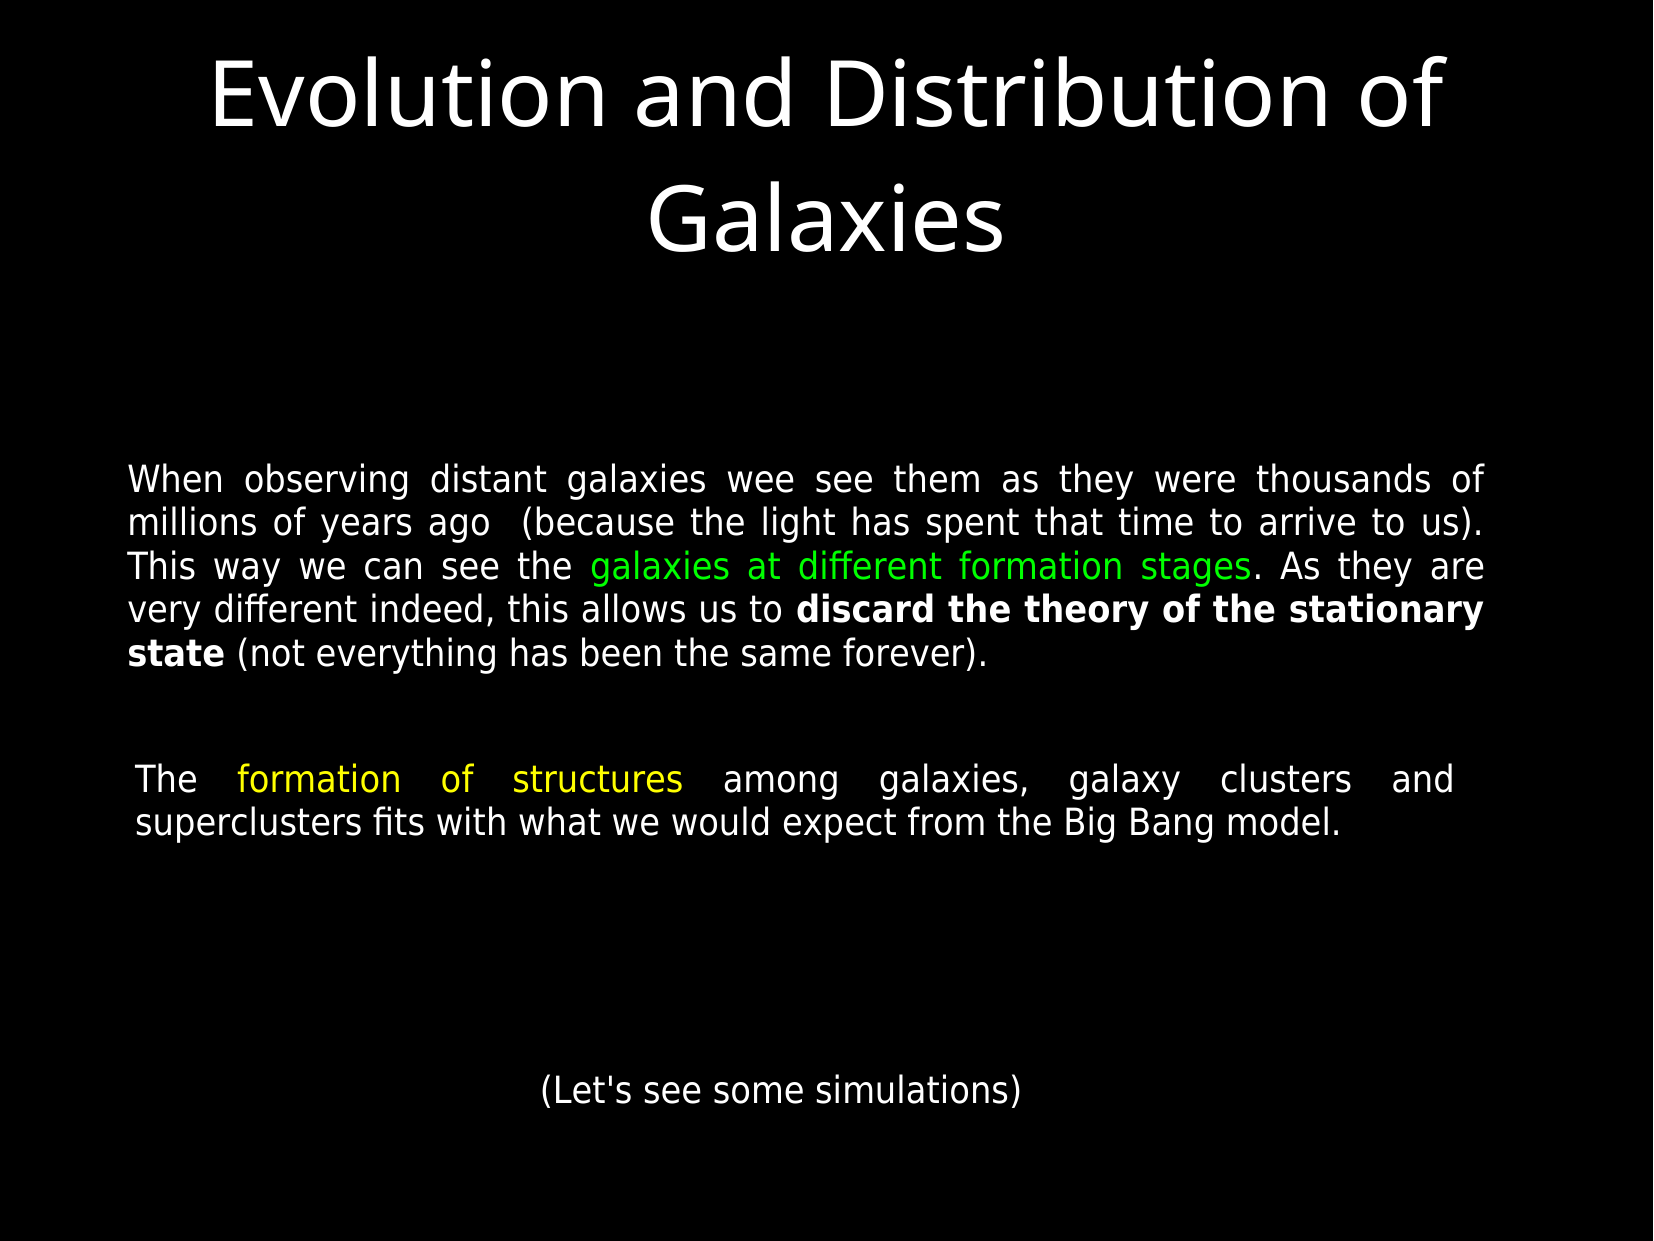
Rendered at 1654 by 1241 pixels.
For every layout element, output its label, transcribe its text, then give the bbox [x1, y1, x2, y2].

text_box (Let's see some simulations) [525, 1061, 1077, 1121]
text_box When observing distant galaxies wee see them as they were thousands of millions of years ago (because the light has spent that time to arrive to us). This way we can see the galaxies at different formation stages. As they are very different indeed, this allows us to discard the theory of the stationary state (not everything has been the same forever). [112, 450, 1501, 683]
text_box The formation of structures among galaxies, galaxy clusters and superclusters fits with what we would expect from the Big Bang model. [120, 750, 1471, 852]
title Evolution and Distribution of Galaxies [82, 9, 1571, 297]
